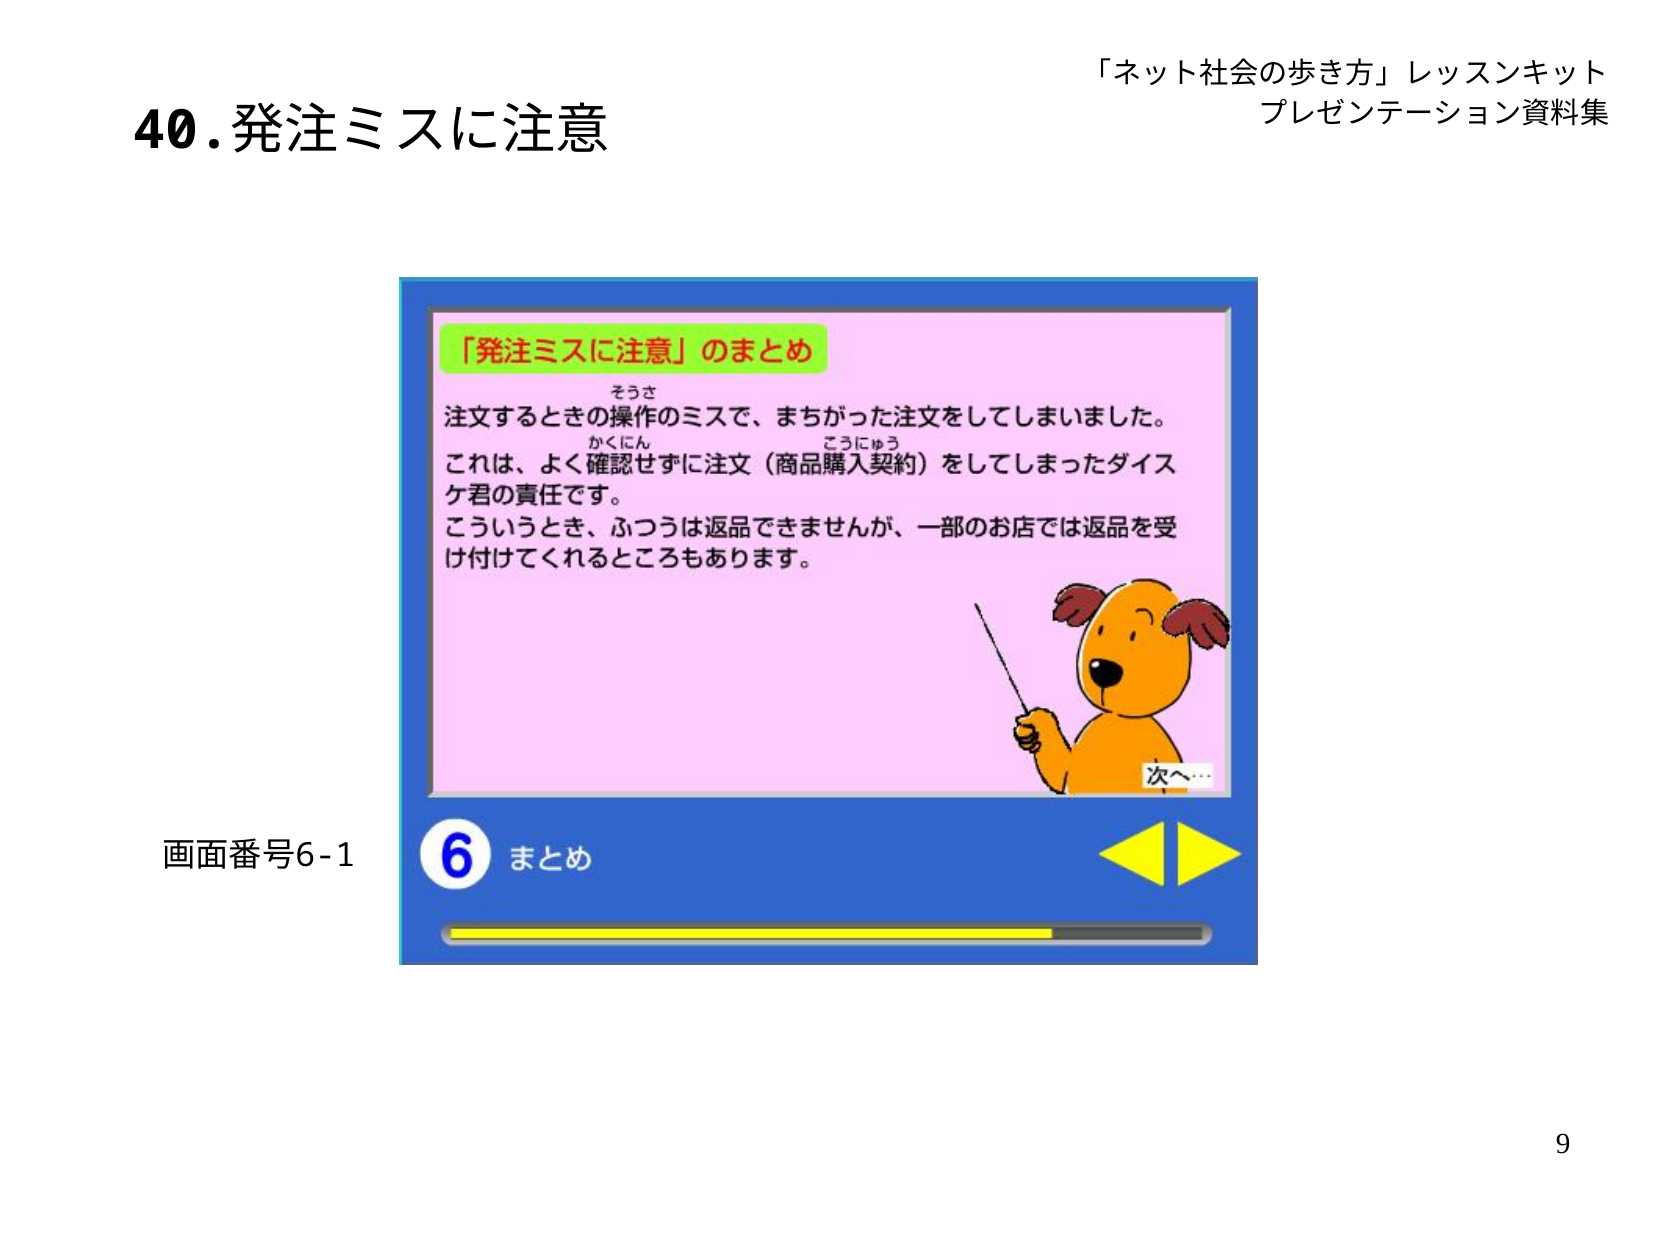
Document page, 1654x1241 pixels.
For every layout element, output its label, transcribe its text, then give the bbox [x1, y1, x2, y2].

text_box 画面番号6-1 [147, 826, 384, 882]
picture [399, 277, 1258, 965]
text_box 40.発注ミスに注意 [118, 88, 1241, 169]
text_box 「ネット社会の歩き方」レッスンキット プレゼンテーション資料集 [1062, 44, 1625, 139]
